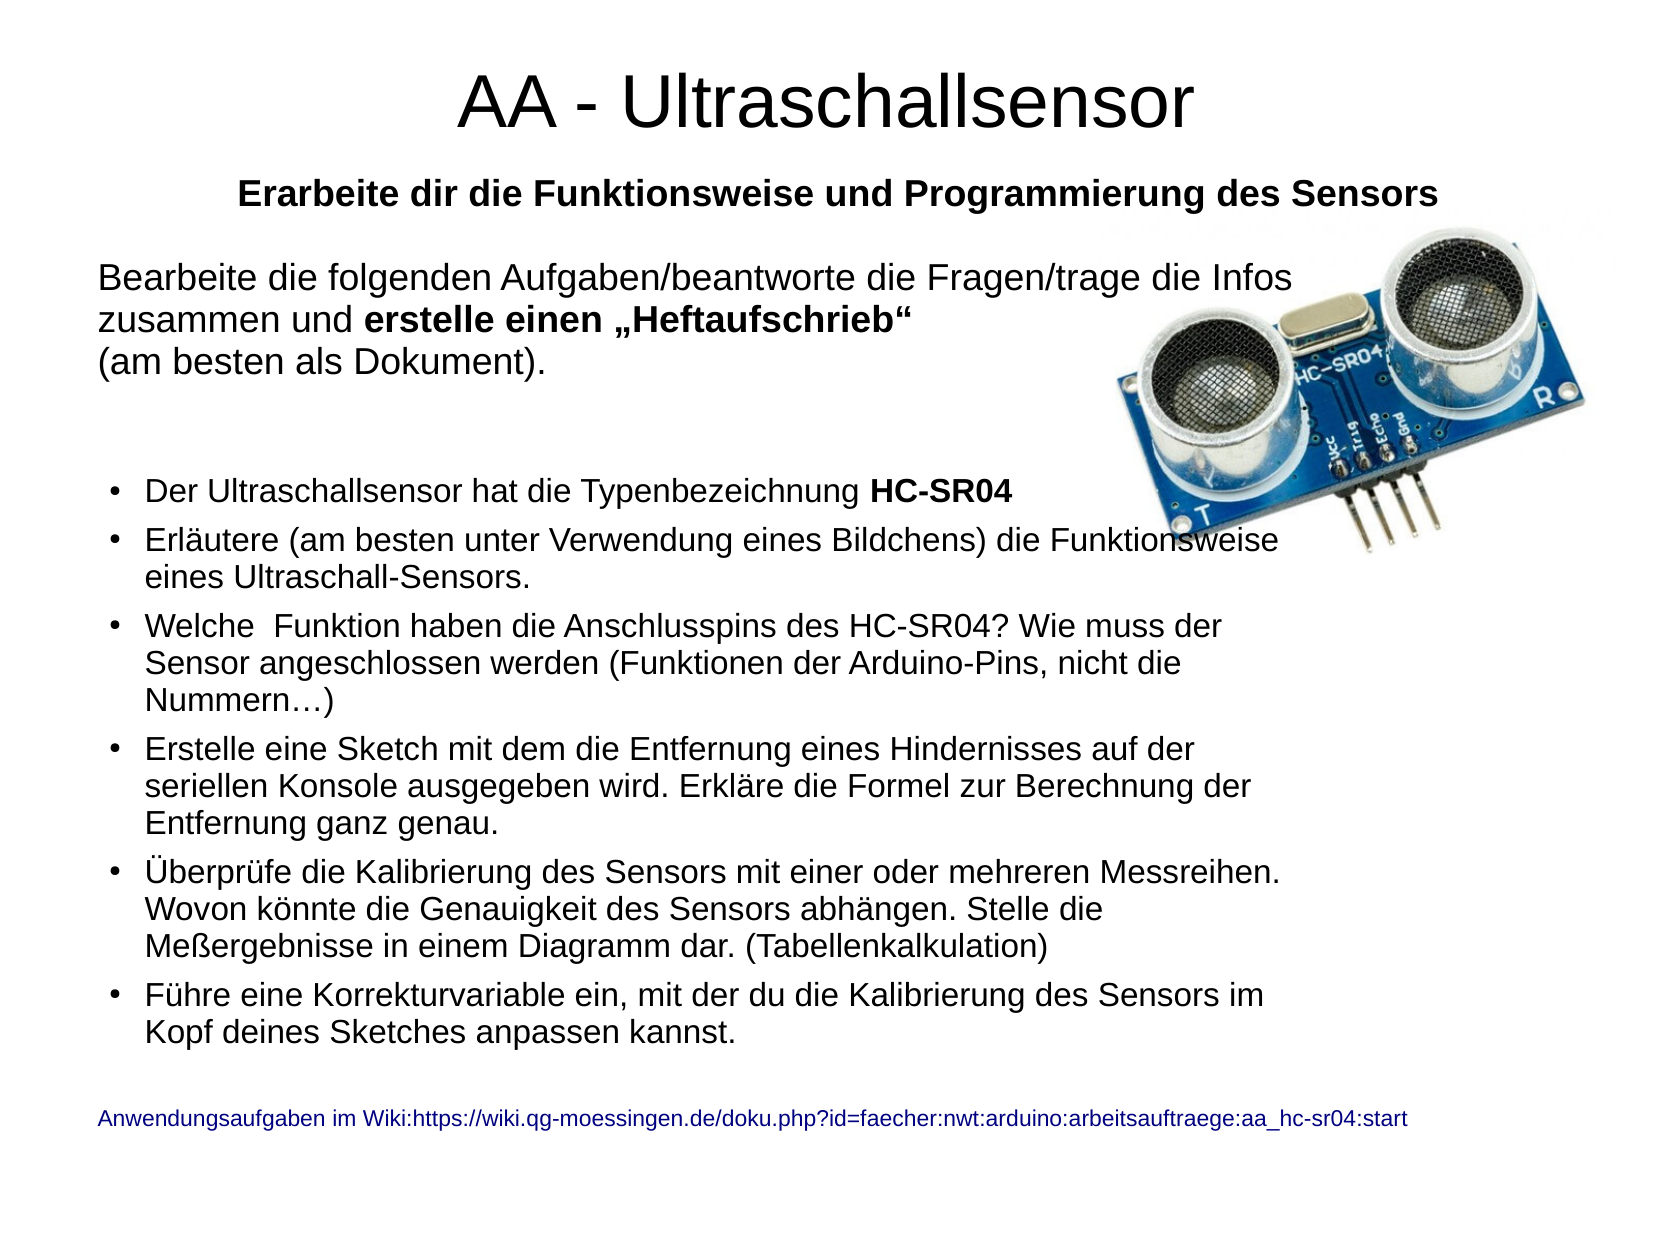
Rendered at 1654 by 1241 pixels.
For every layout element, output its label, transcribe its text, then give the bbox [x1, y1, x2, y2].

text_box Der Ultraschallsensor hat die Typenbezeichnung HC-SR04 Erläutere (am besten unter Verwendung eines Bildchens) die Funktionsweise eines Ultraschall-Sensors. Welche Funktion haben die Anschlusspins des HC-SR04? Wie muss der Sensor angeschlossen werden (Funktionen der Arduino-Pins, nicht die Nummern…) Erstelle eine Sketch mit dem die Entfernung eines Hindernisses auf der seriellen Konsole ausgegeben wird. Erkläre die Formel zur Berechnung der Entfernung ganz genau. Überprüfe die Kalibrierung des Sensors mit einer oder mehreren Messreihen. Wovon könnte die Genauigkeit des Sensors abhängen. Stelle die Meßergebnisse in einem Diagramm dar. (Tabellenkalkulation) Führe eine Korrekturvariable ein, mit der du die Kalibrierung des Sensors im Kopf deines Sketches anpassen kannst. [94, 465, 1300, 1058]
title AA - Ultraschallsensor [82, 49, 1571, 154]
text_box Anwendungsaufgaben im Wiki: https://wiki.qg-moessingen.de/doku.php?id=faecher:nwt:arduino:arbeitsauftraege:aa_hc-sr04:start [82, 1098, 1630, 1139]
picture [1099, 200, 1619, 589]
text_box Erarbeite dir die Funktionsweise und Programmierung des Sensors Bearbeite die folgenden Aufgaben/beantworte die Fragen/trage die Infos zusammen und erstelle einen „Heftaufschrieb“ (am besten als Dokument). [82, 165, 1595, 391]
